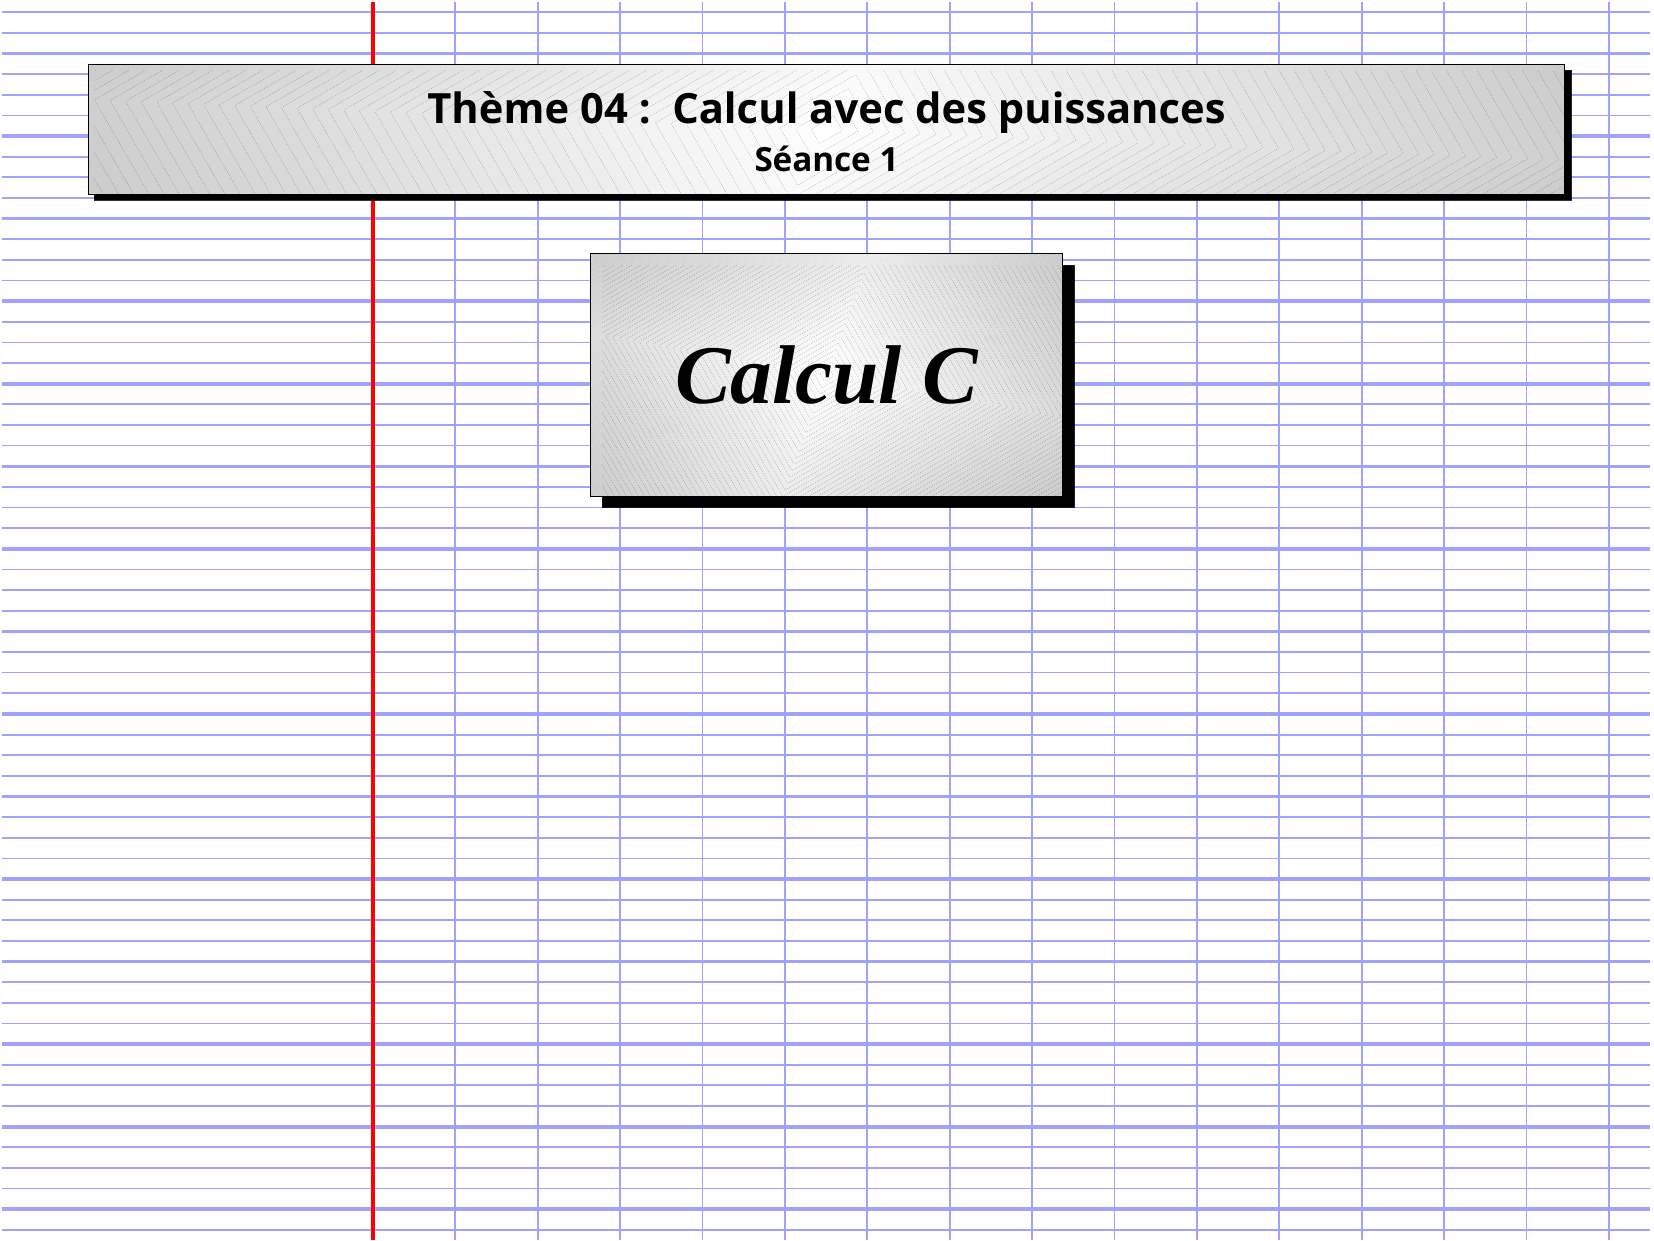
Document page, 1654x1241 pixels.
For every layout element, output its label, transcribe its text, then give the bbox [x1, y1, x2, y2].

text_box Calcul C [590, 253, 1063, 497]
text_box Thème 04 : Calcul avec des puissances Séance 1 [88, 64, 1565, 195]
picture [0, 0, 1654, 1241]
